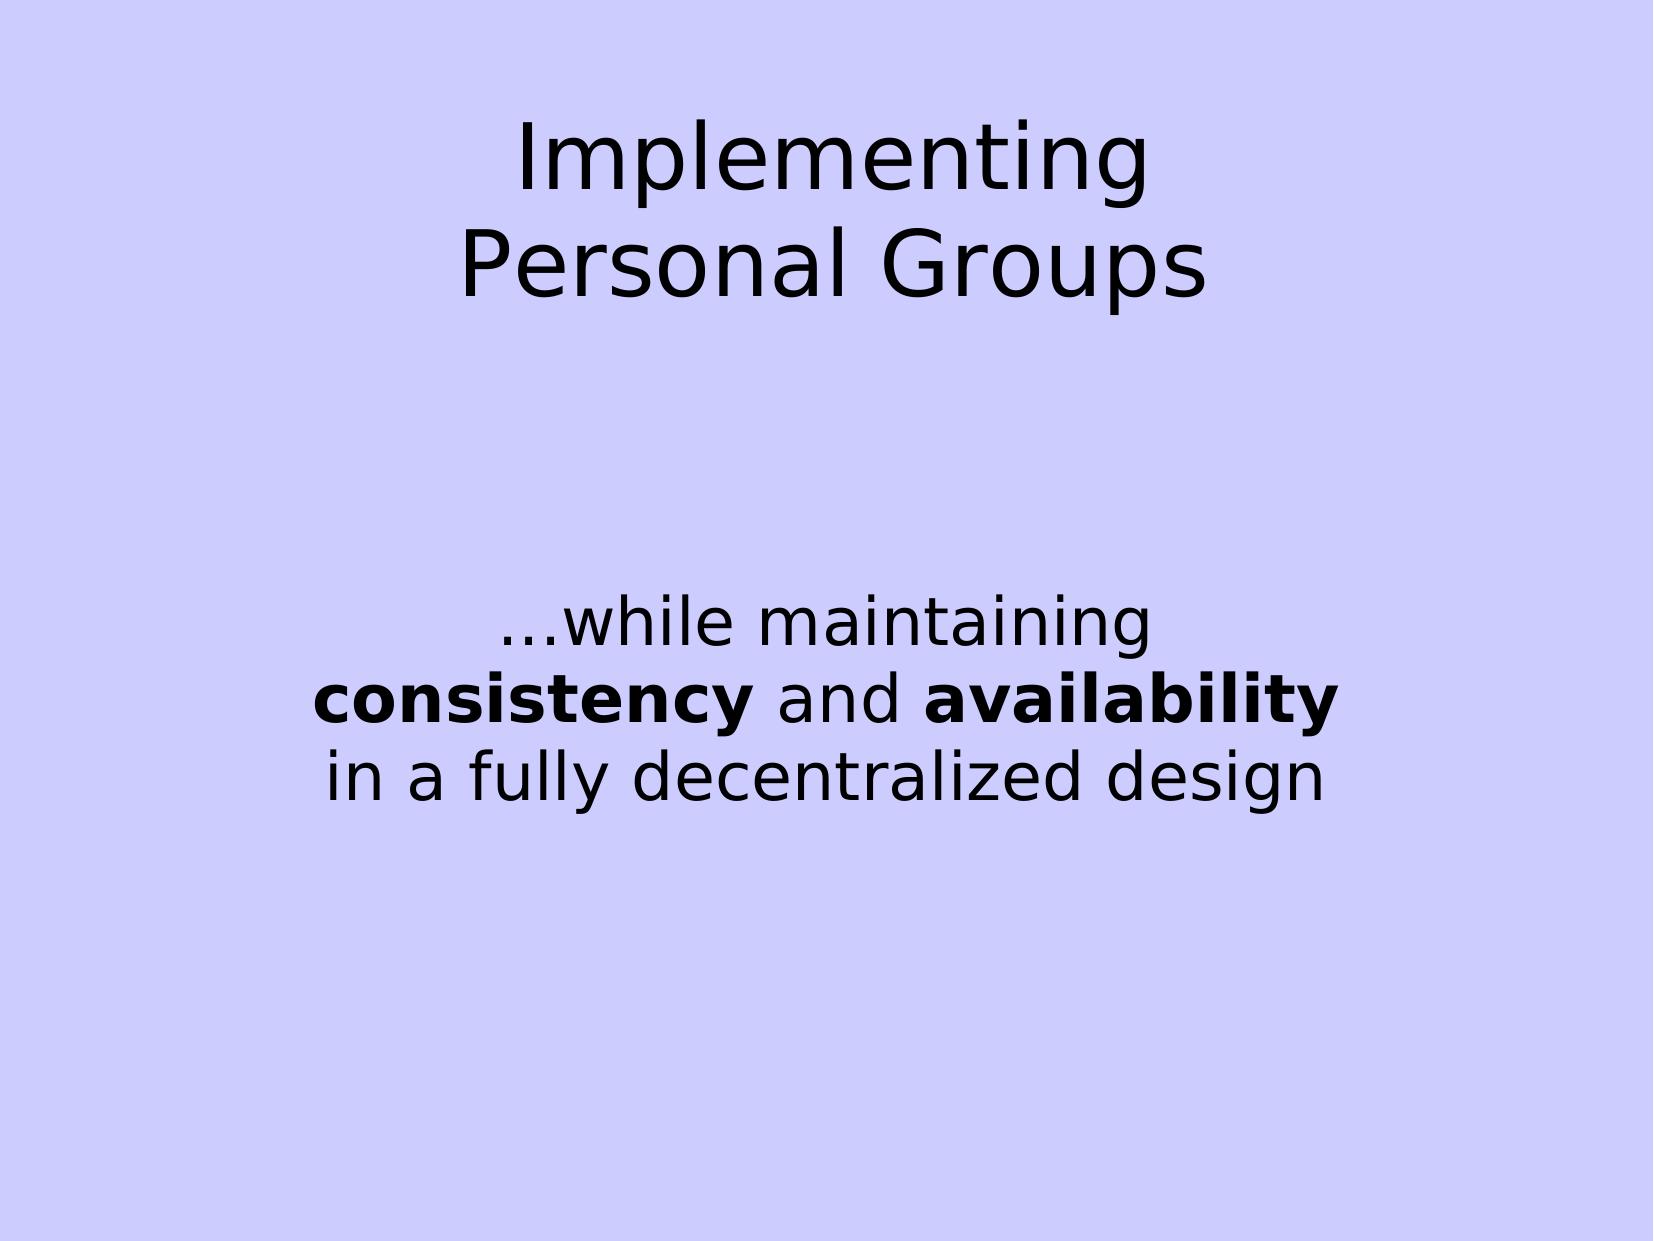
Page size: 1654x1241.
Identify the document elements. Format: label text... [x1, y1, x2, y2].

subtitle ...while maintaining consistency and availability in a fully decentralized design [82, 297, 1571, 1102]
title Implementing Personal Groups [90, 105, 1578, 319]
